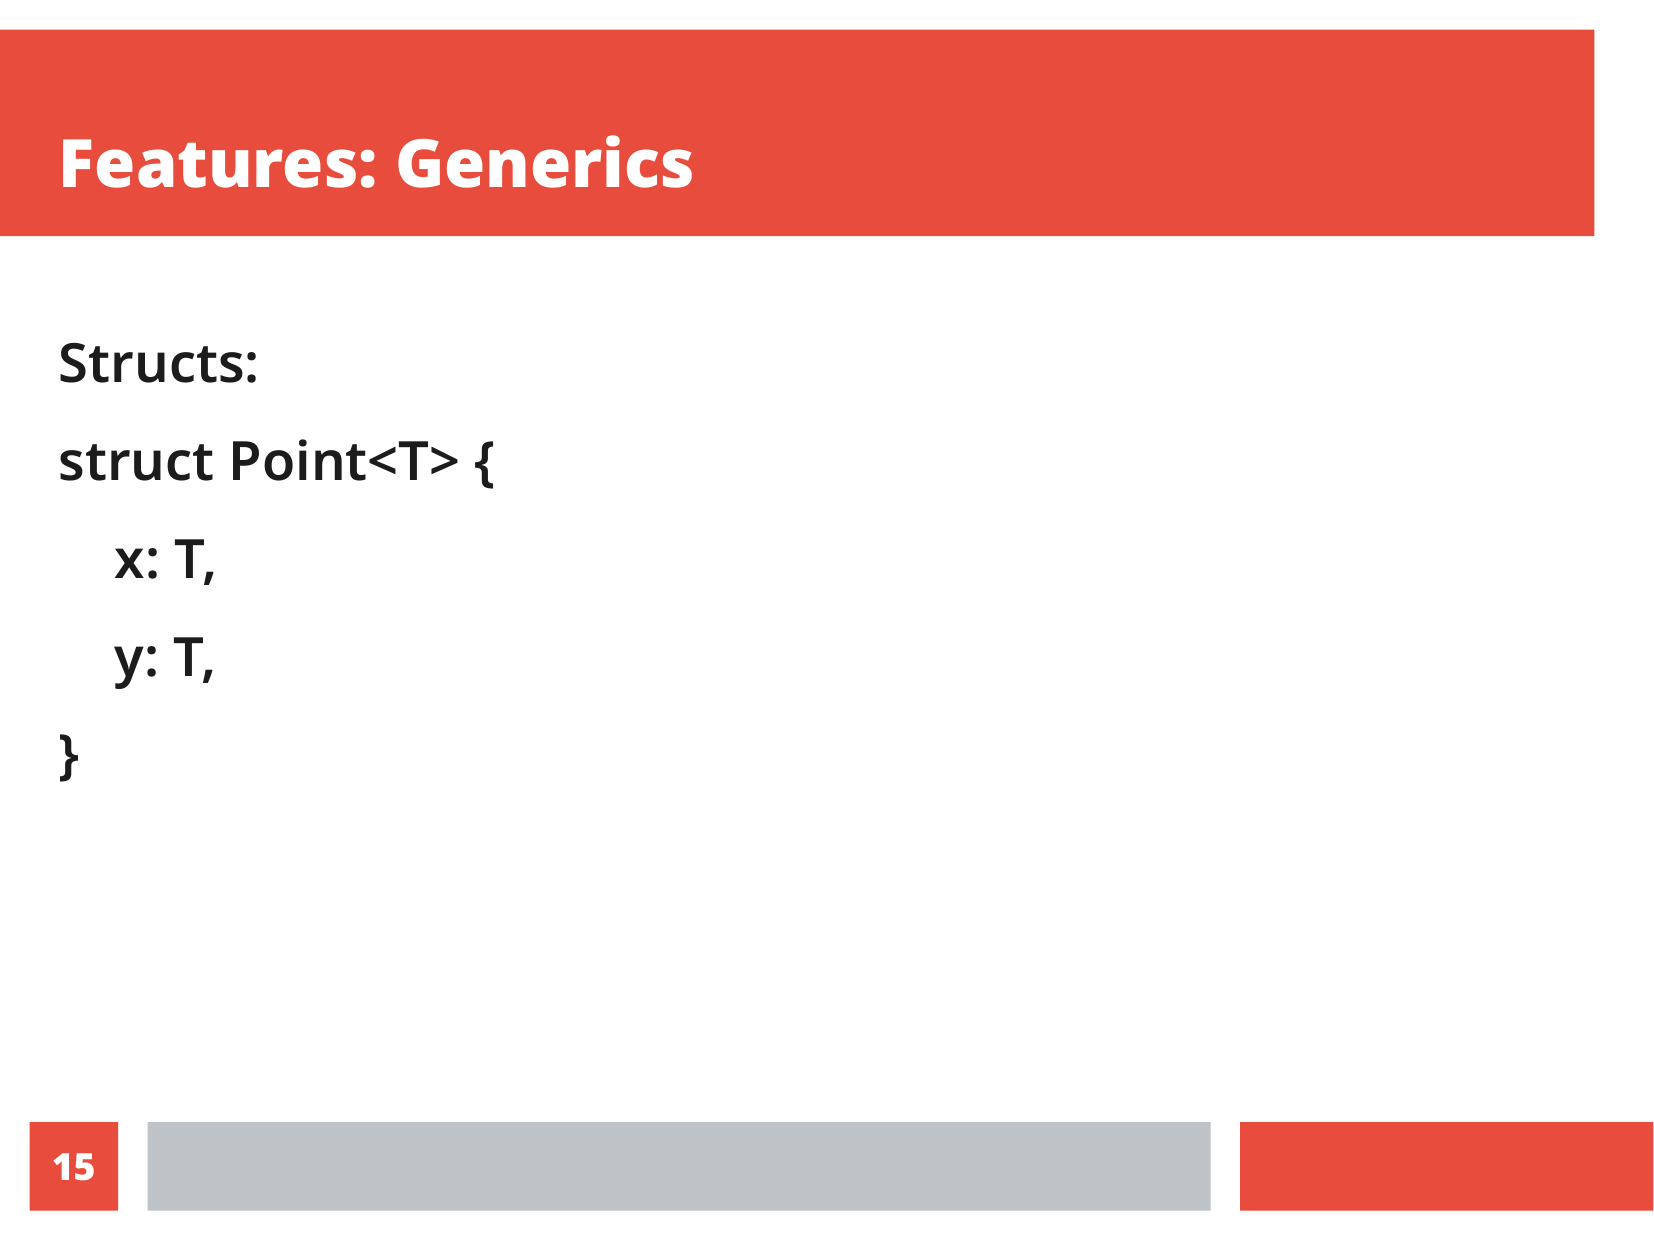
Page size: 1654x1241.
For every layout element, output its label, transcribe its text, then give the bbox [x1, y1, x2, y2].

list Structs: struct Point<T> { x: T, y: T, } [59, 324, 1565, 1093]
title Features: Generics [59, 59, 1595, 207]
